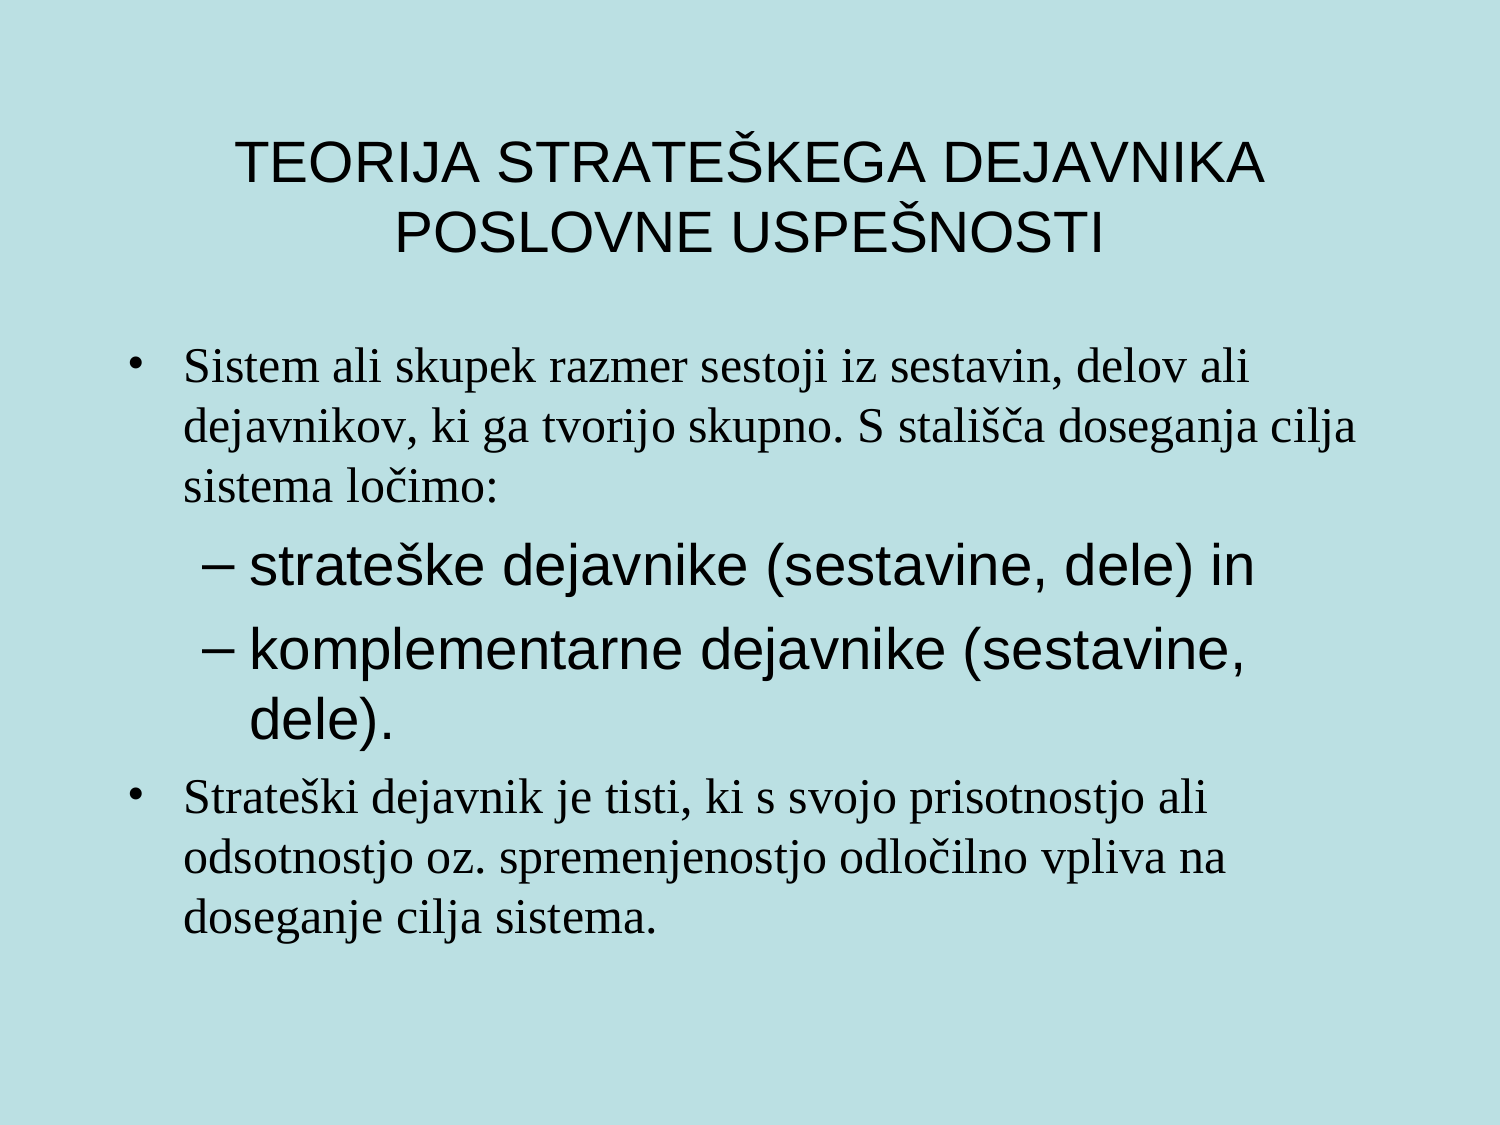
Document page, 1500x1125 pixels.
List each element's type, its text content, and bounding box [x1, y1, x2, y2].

text_box TEORIJA STRATEŠKEGA DEJAVNIKA POSLOVNE USPEŠNOSTI [112, 99, 1388, 288]
text_box Sistem ali skupek razmer sestoji iz sestavin, delov ali dejavnikov, ki ga tvorijo skupno. S stališča doseganja cilja sistema ločimo: strateške dejavnike (sestavine, dele) in komplementarne dejavnike (sestavine, dele). Strateški dejavnik je tisti, ki s svojo prisotnostjo ali odsotnostjo oz. spremenjenostjo odločilno vpliva na doseganje cilja sistema. [112, 324, 1388, 1000]
